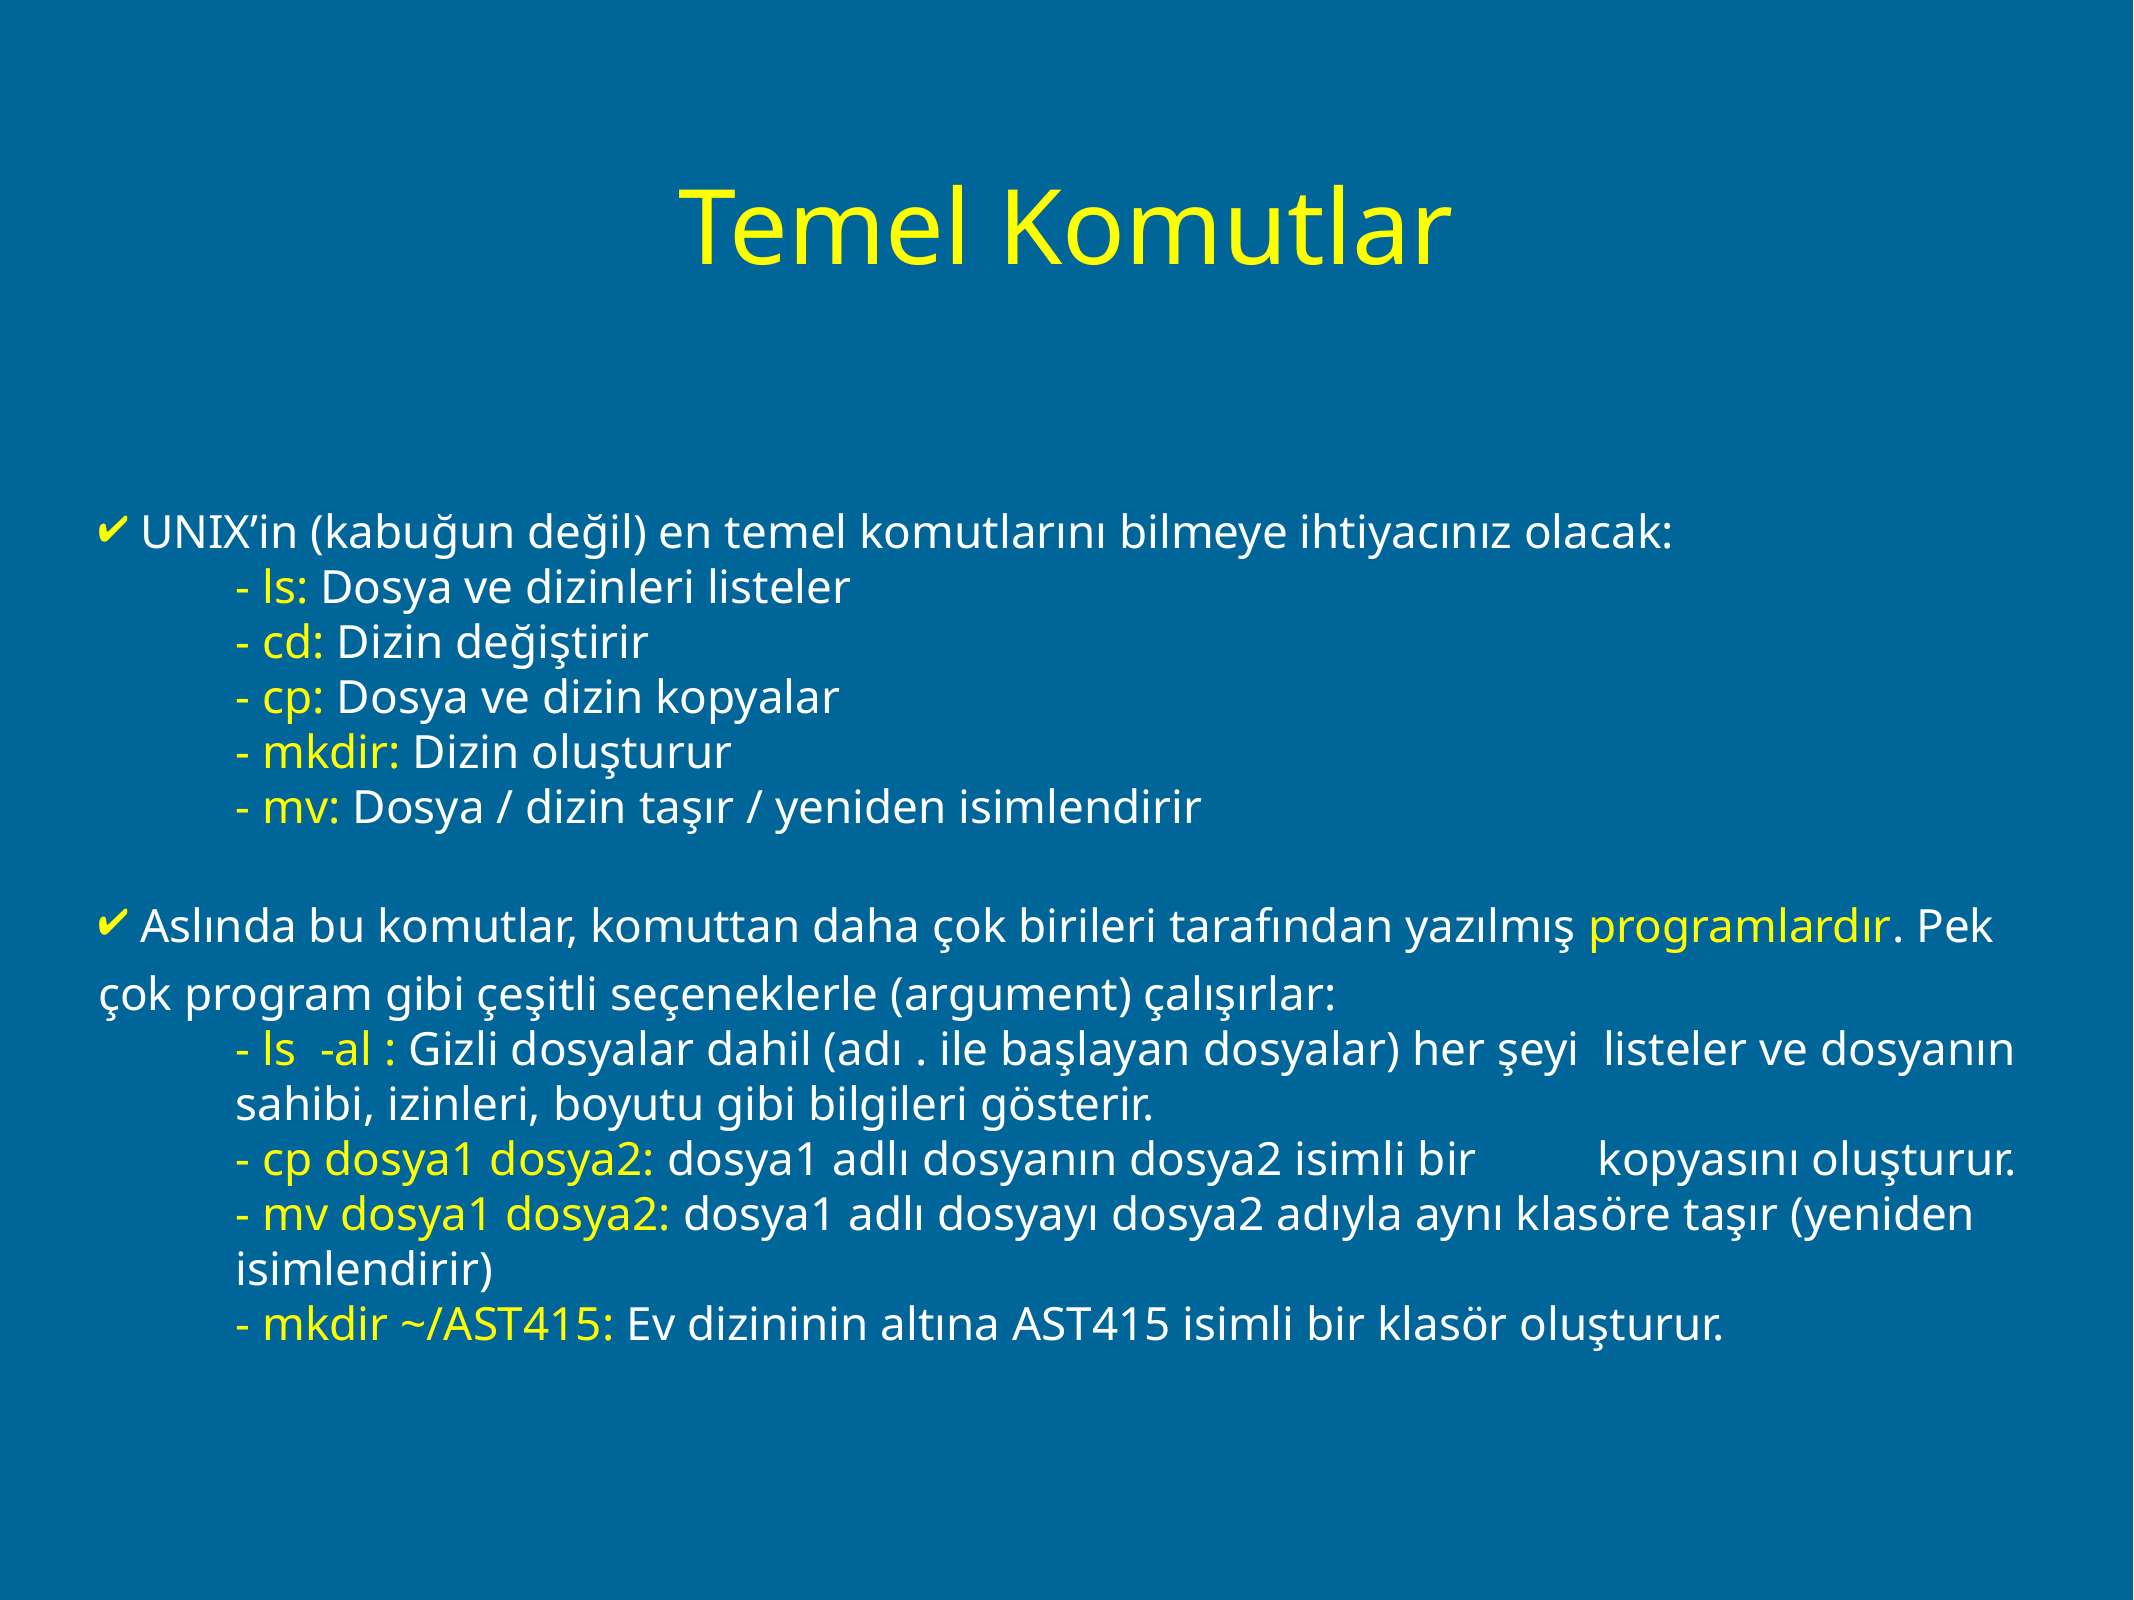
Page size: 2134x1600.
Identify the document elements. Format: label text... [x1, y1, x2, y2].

title Temel Komutlar [208, 71, 1925, 353]
list UNIX’in (kabuğun değil) en temel komutlarını bilmeye ihtiyacınız olacak: - ls: Dosya ve dizinleri listeler - cd: Dizin değiştirir - cp: Dosya ve dizin kopyalar - mkdir: Dizin oluşturur - mv: Dosya / dizin taşır / yeniden isimlendirir Aslında bu komutlar, komuttan daha çok birileri tarafından yazılmış programlardır. Pek çok program gibi çeşitli seçeneklerle (argument) çalışırlar: - ls -al : Gizli dosyalar dahil (adı . ile başlayan dosyalar) her şeyi listeler ve dosyanın sahibi, izinleri, boyutu gibi bilgileri gösterir. - cp dosya1 dosya2: dosya1 adlı dosyanın dosya2 isimli bir kopyasını oluşturur. - mv dosya1 dosya2: dosya1 adlı dosyayı dosya2 adıyla aynı klasöre taşır (yeniden isimlendirir) - mkdir ~/AST415: Ev dizininin altına AST415 isimli bir klasör oluşturur. [90, 353, 2086, 1486]
